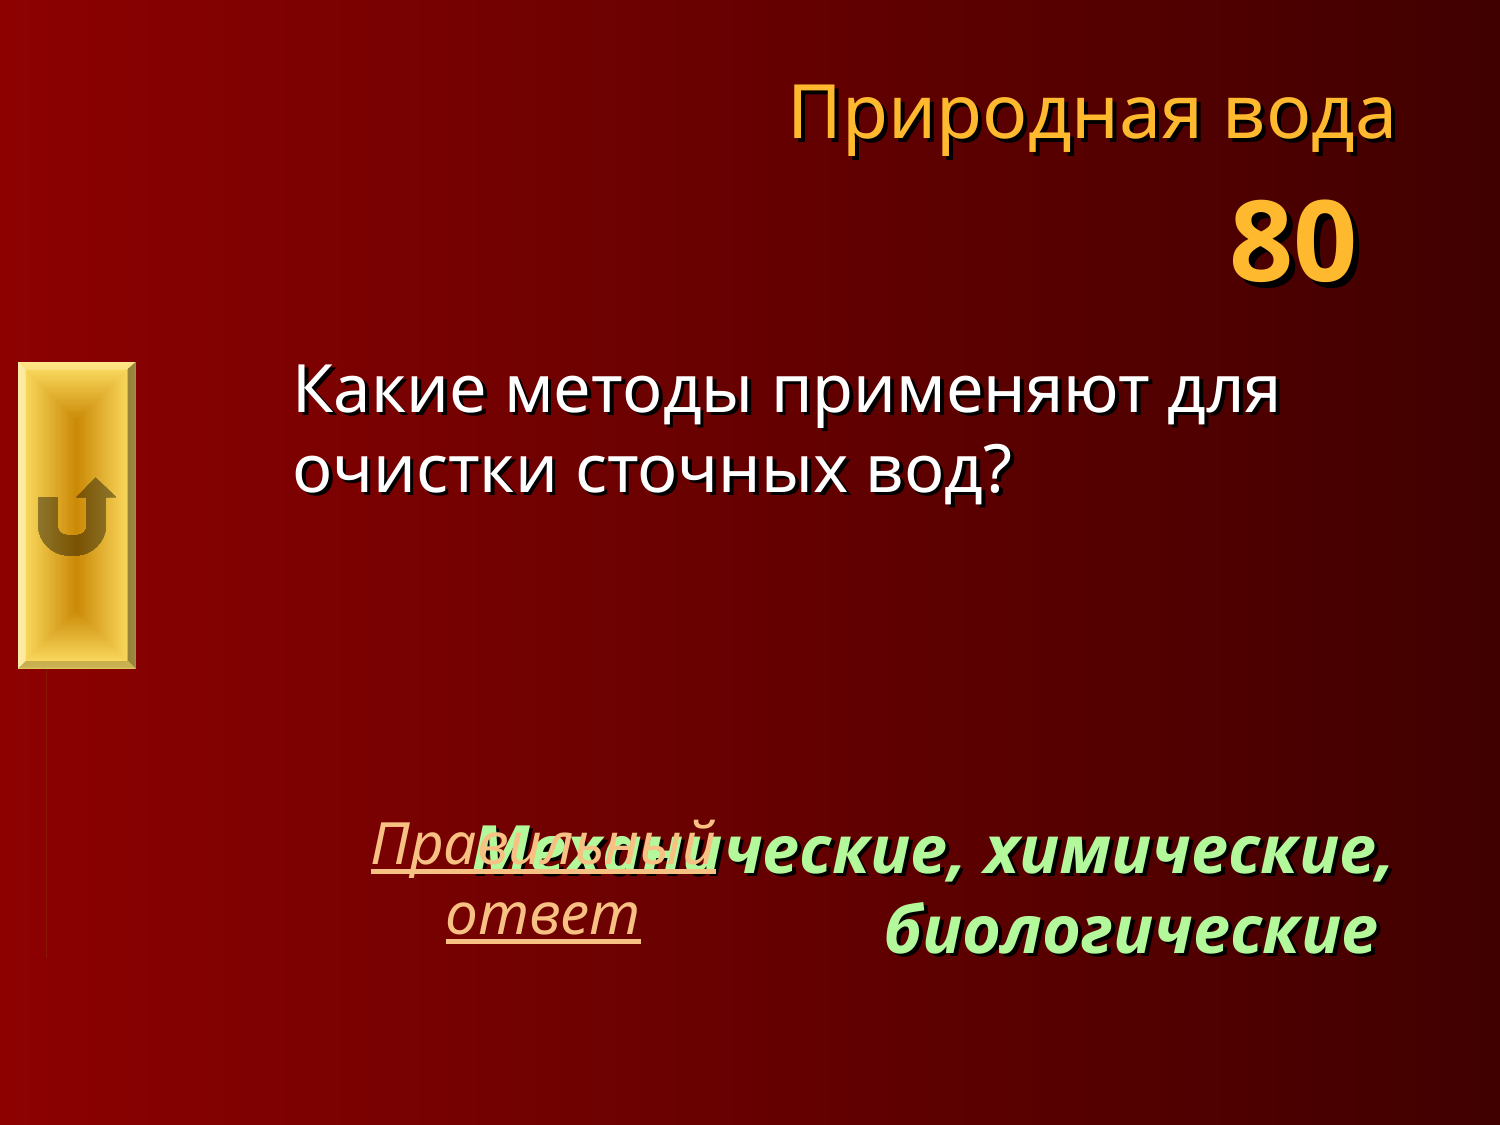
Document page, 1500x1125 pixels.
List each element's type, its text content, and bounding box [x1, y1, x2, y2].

text_box Правильный ответ [253, 798, 833, 882]
subtitle Какие методы применяют для очистки сточных вод? [277, 337, 1447, 764]
text_box 80 [1163, 160, 1424, 291]
text_box 60 [17, 361, 26, 669]
text_box [19, 361, 136, 669]
title Природная вода [750, 54, 1436, 161]
text_box Механические, химические, биологические [253, 798, 1412, 1094]
